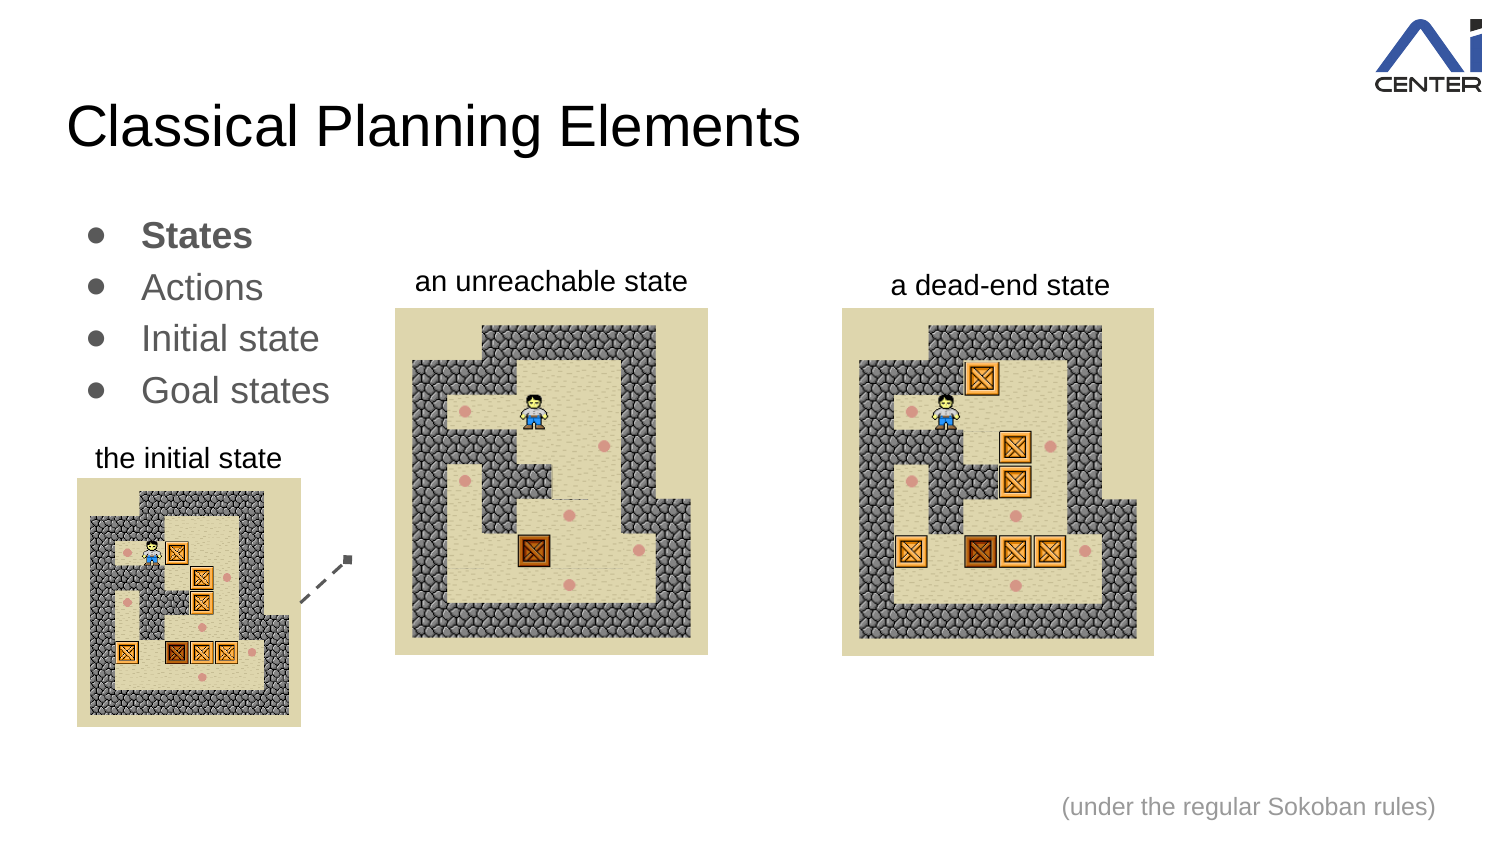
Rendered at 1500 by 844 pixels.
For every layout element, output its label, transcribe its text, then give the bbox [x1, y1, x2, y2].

title Classical Planning Elements [51, 72, 1449, 167]
picture [77, 487, 301, 727]
list States Actions Initial state Goal states [51, 189, 1449, 750]
text_box a dead-end state [852, 251, 1149, 314]
text_box an unreachable state [399, 247, 704, 310]
text_box the initial state [40, 424, 337, 487]
picture [1375, 19, 1482, 92]
picture [395, 308, 708, 655]
text_box (under the regular Sokoban rules) [1046, 775, 1494, 844]
picture [963, 362, 1000, 432]
